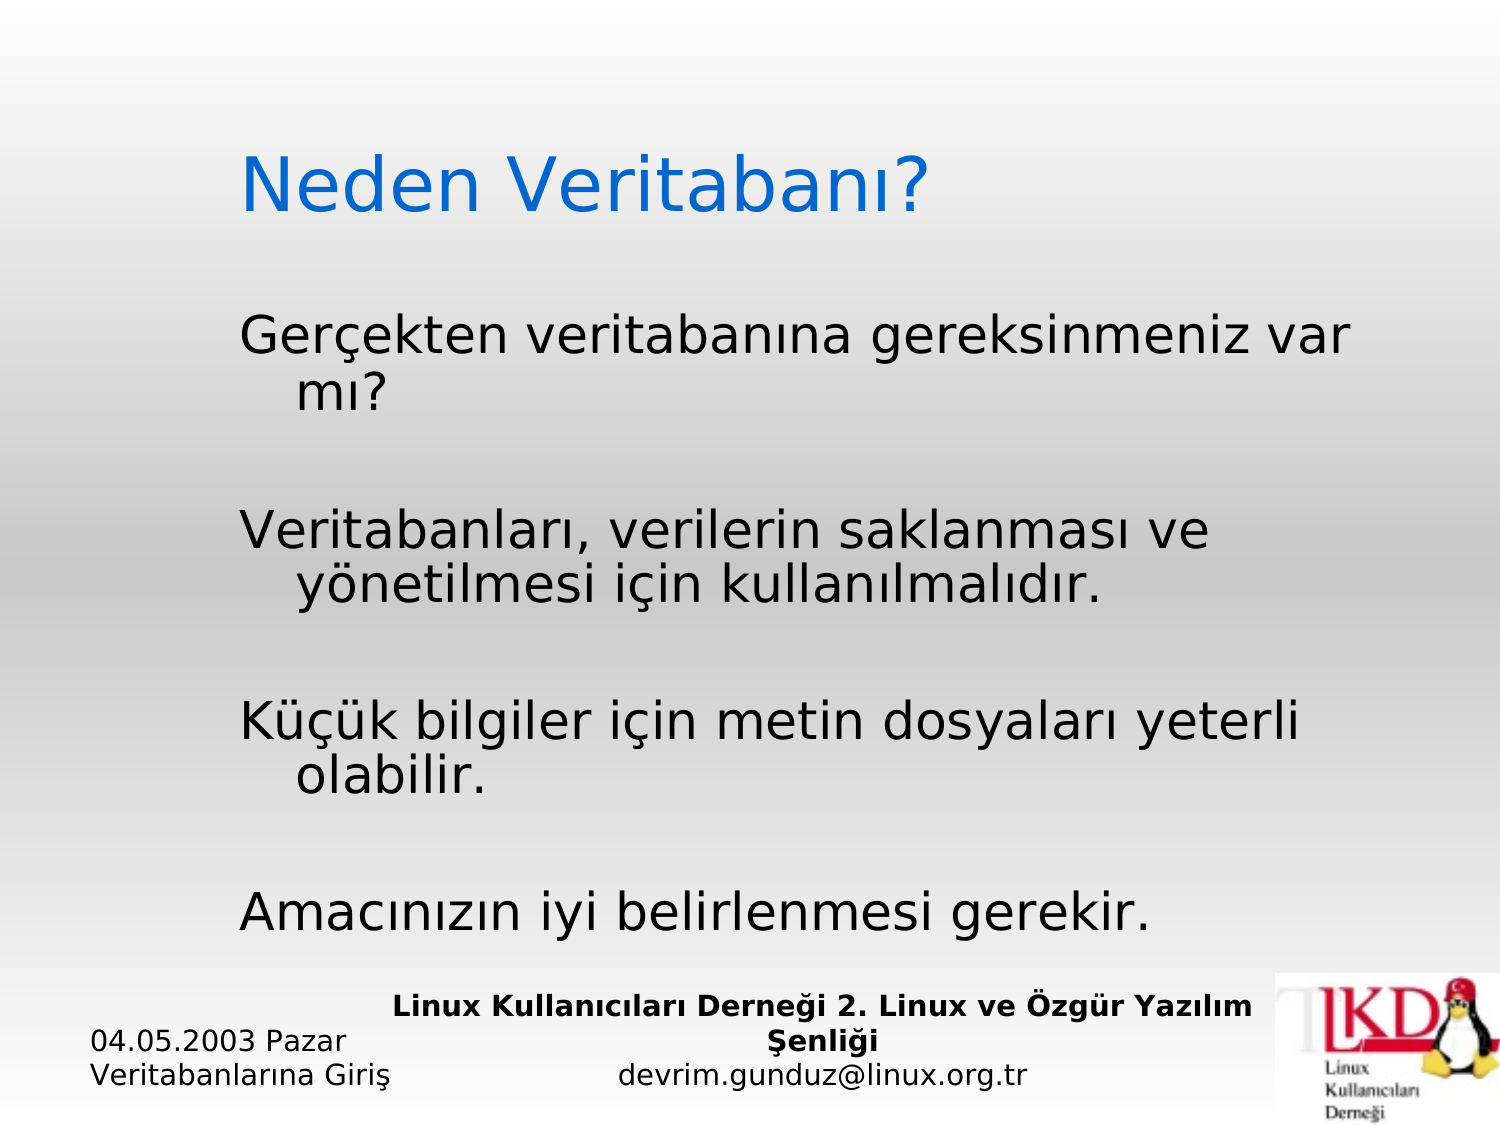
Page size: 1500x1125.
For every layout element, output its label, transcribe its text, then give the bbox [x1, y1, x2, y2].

title Neden Veritabanı? [224, 49, 1425, 237]
list Gerçekten veritabanına gereksinmeniz var mı? Veritabanları, verilerin saklanması ve yönetilmesi için kullanılmalıdır. Küçük bilgiler için metin dosyaları yeterli olabilir. Amacınızın iyi belirlenmesi gerekir. [224, 299, 1425, 975]
picture [1275, 973, 1500, 1125]
